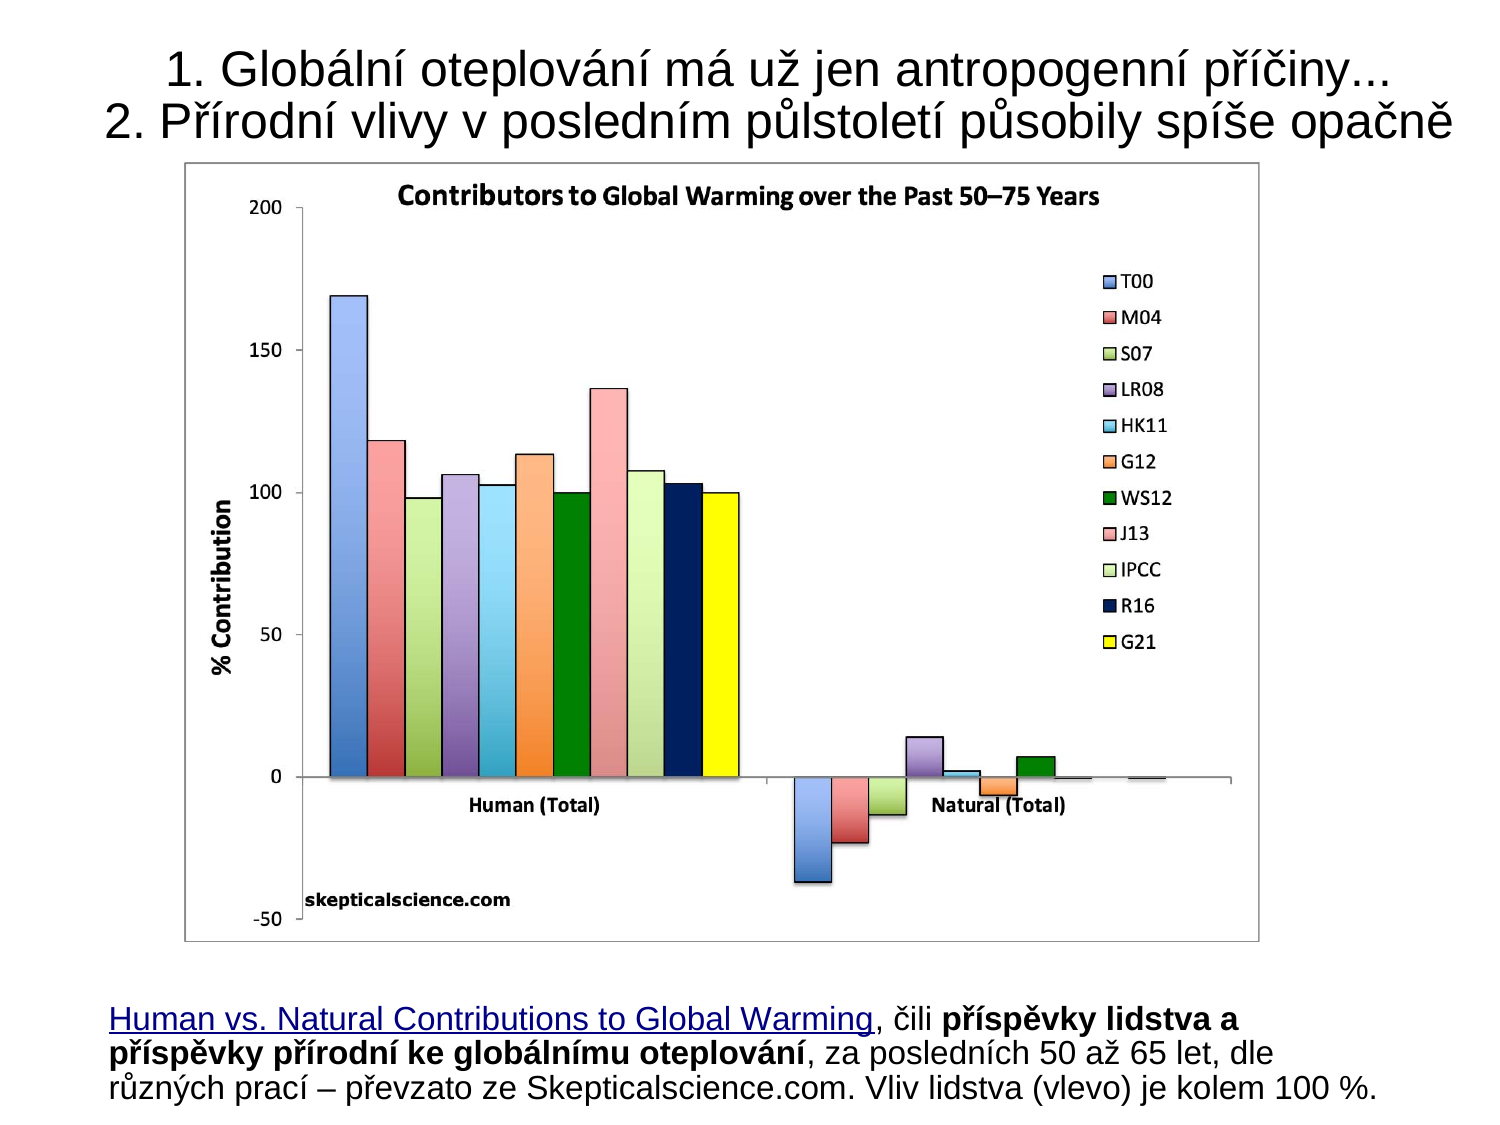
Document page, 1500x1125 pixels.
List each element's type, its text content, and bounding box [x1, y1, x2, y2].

list Human vs. Natural Contributions to Global Warming, čili příspěvky lidstva a příspěvky přírodní ke globálnímu oteplování, za posledních 50 až 65 let, dle různých prací – převzato ze Skepticalscience.com. Vliv lidstva (vlevo) je kolem 100 %. [52, 1002, 1394, 1121]
picture [183, 161, 1260, 942]
title 1. Globální oteplování má už jen antropogenní příčiny... 2. Přírodní vlivy v posledním půlstoletí působily spíše opačně [79, 19, 1481, 175]
